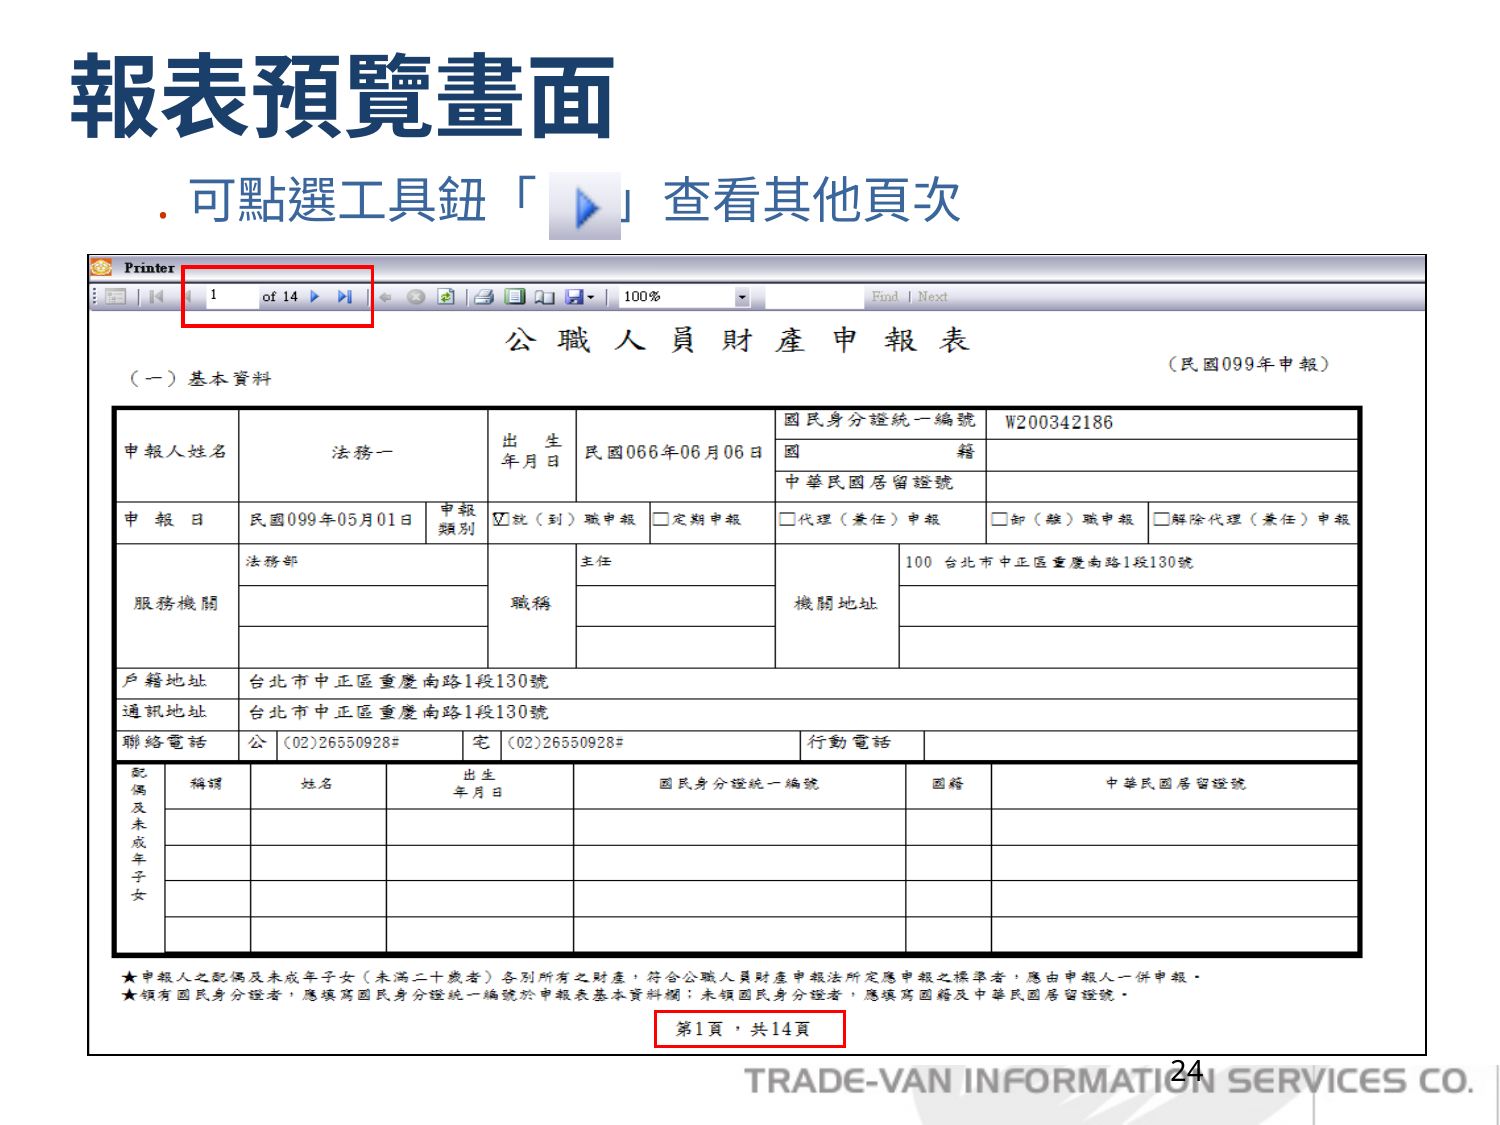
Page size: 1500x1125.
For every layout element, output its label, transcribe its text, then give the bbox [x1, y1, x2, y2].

picture [549, 172, 621, 240]
text_box [0, 0, 1500, 1100]
text_box ․可點選工具鈕「 」查看其他頁次 [135, 160, 1447, 236]
picture [88, 255, 1426, 1055]
text_box 報表預覽畫面 [53, 0, 1403, 187]
